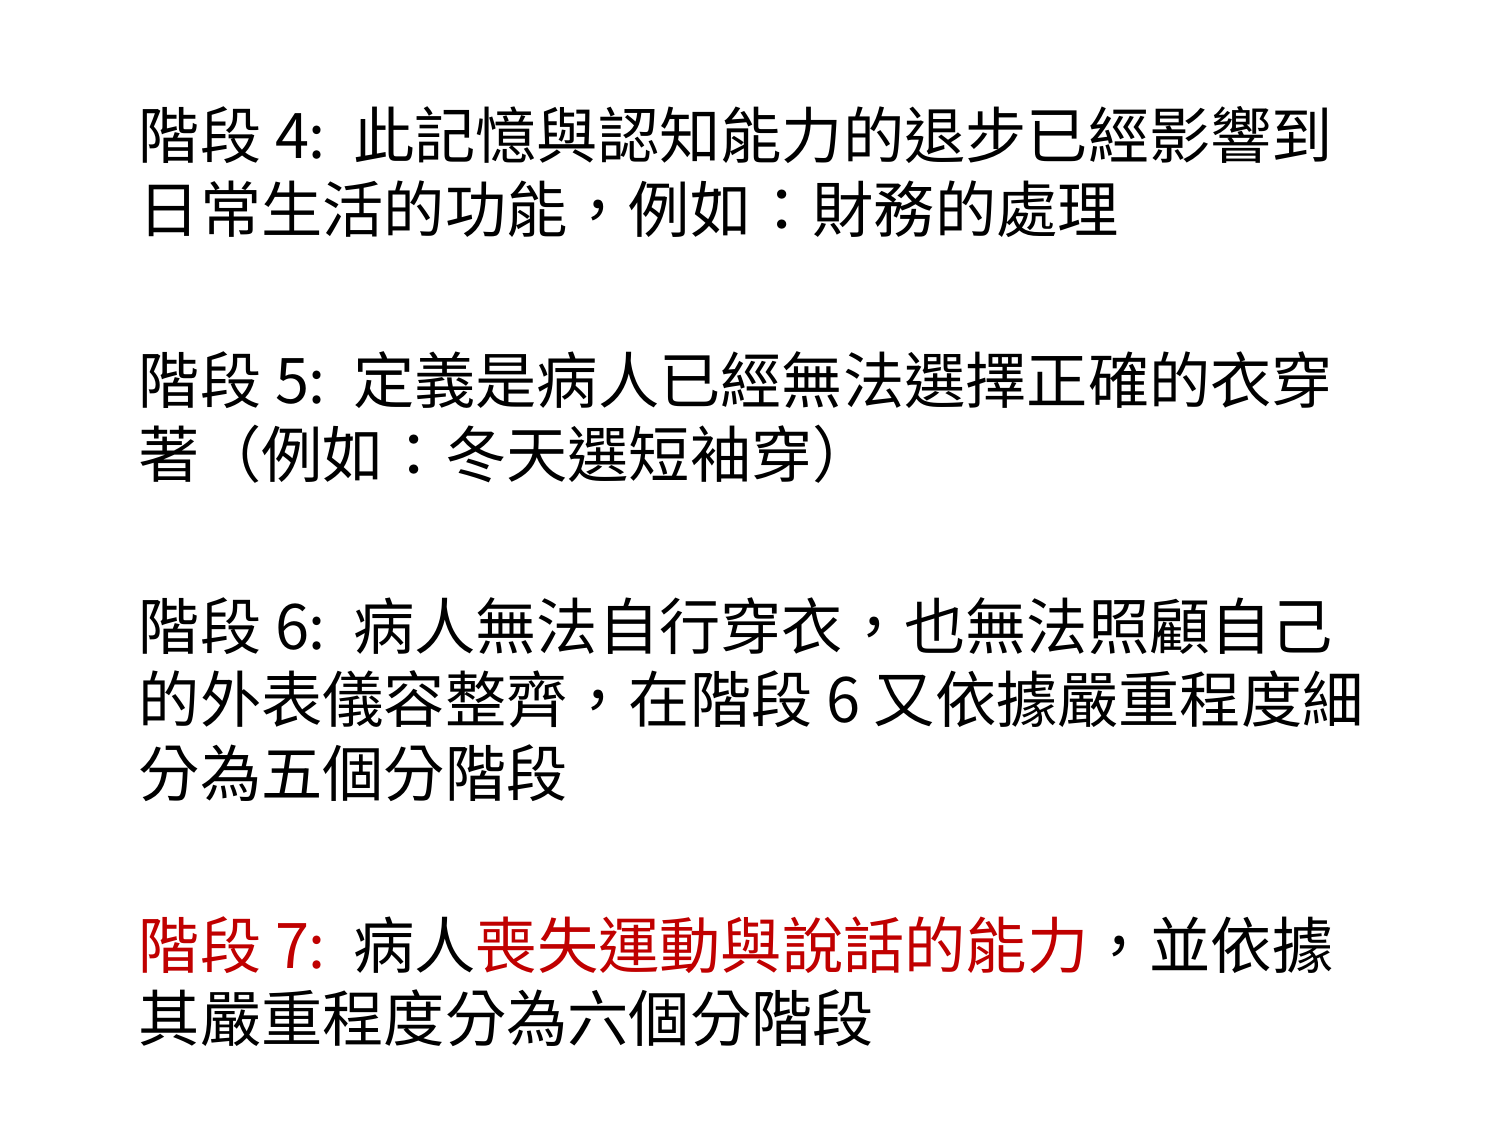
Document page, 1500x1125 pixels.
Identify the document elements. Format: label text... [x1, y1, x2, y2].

list 階段4: 此記憶與認知能力的退步已經影響到日常生活的功能，例如：財務的處理 階段5: 定義是病人已經無法選擇正確的衣穿著（例如：冬天選短袖穿） 階段6: 病人無法自行穿衣，也無法照顧自己的外表儀容整齊，在階段6又依據嚴重程度細分為五個分階段 階段7: 病人喪失運動與說話的能力，並依據其嚴重程度分為六個分階段 [123, 90, 1400, 1071]
